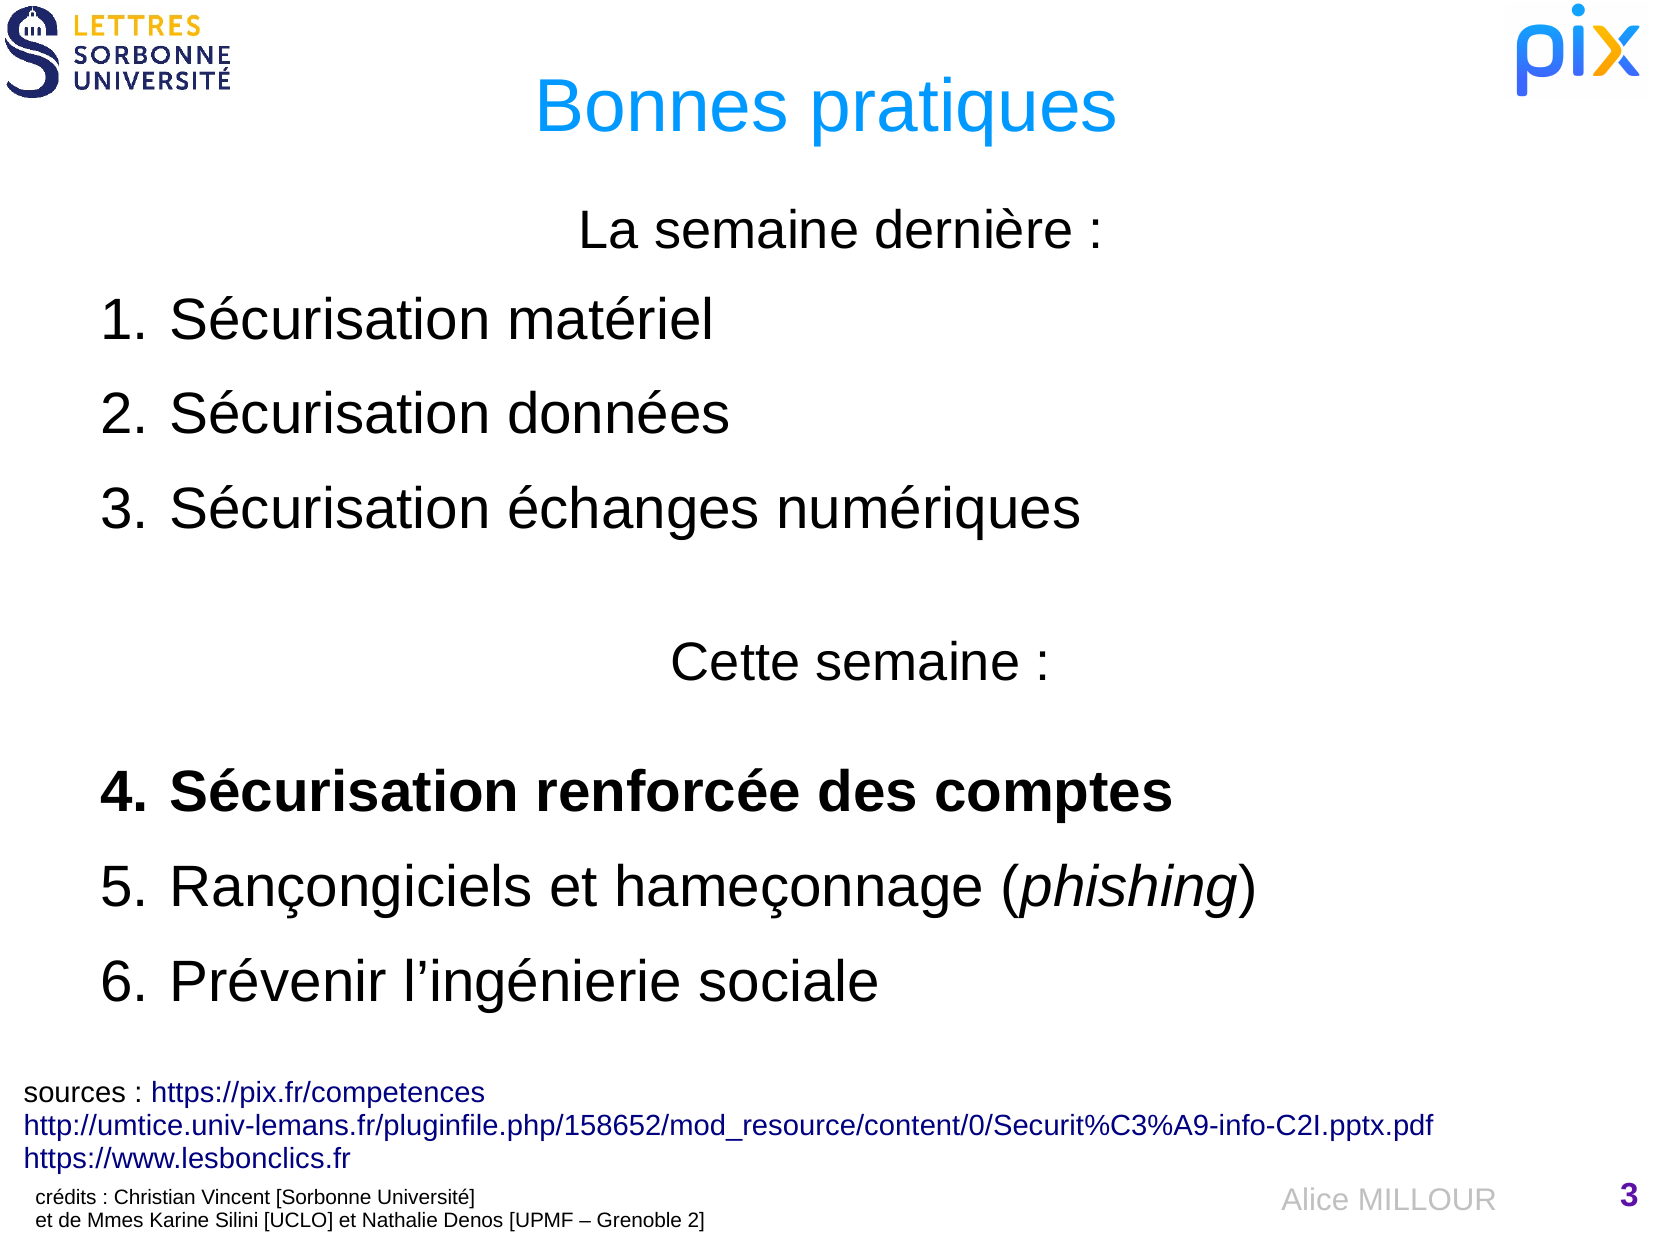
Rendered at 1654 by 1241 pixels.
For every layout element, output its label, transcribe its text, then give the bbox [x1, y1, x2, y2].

text_box sources : https://pix.fr/competences http://umtice.univ-lemans.fr/pluginfile.php/158652/mod_resource/content/0/Securit%C3%A9-info-C2I.pptx.pdf https://www.lesbonclics.fr [0, 1068, 1654, 1241]
title Bonnes pratiques [82, 2, 1571, 210]
text_box La semaine dernière : [563, 191, 1134, 268]
text_box crédits : Christian Vincent [Sorbonne Université] et de Mmes Karine Silini [UCLO] et Nathalie Denos [UPMF – Grenoble 2] [20, 1178, 1654, 1241]
list Sécurisation matériel Sécurisation données Sécurisation échanges numériques Sécurisation renforcée des comptes Rançongiciels et hameçonnage (phishing) Prévenir l’ingénierie sociale [82, 290, 1571, 1010]
text_box Cette semaine : [656, 624, 1066, 700]
picture [5, 6, 82, 98]
picture [1571, 2, 1648, 98]
